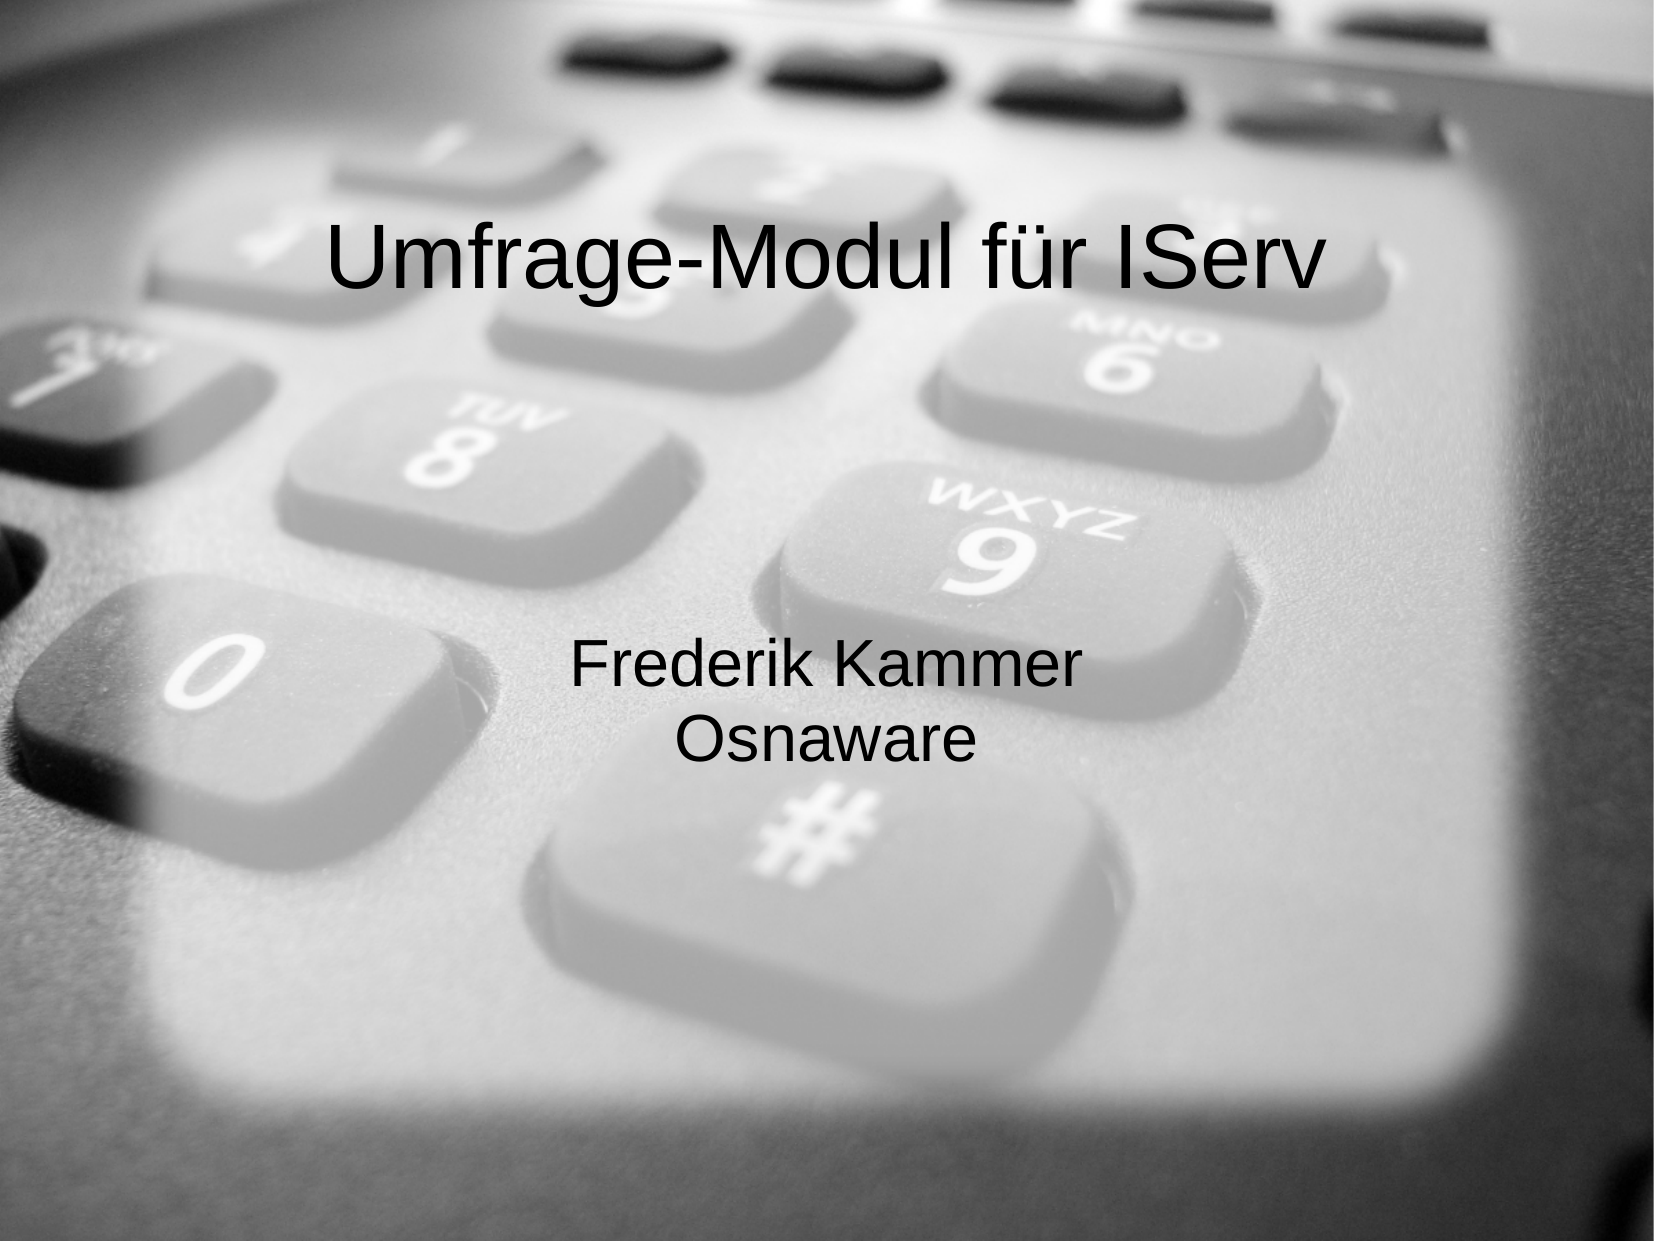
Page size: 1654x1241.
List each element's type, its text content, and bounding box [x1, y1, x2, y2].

title Umfrage-Modul für IServ [147, 153, 1506, 361]
picture [0, 0, 1654, 1241]
subtitle Frederik Kammer Osnaware [147, 383, 1506, 1093]
